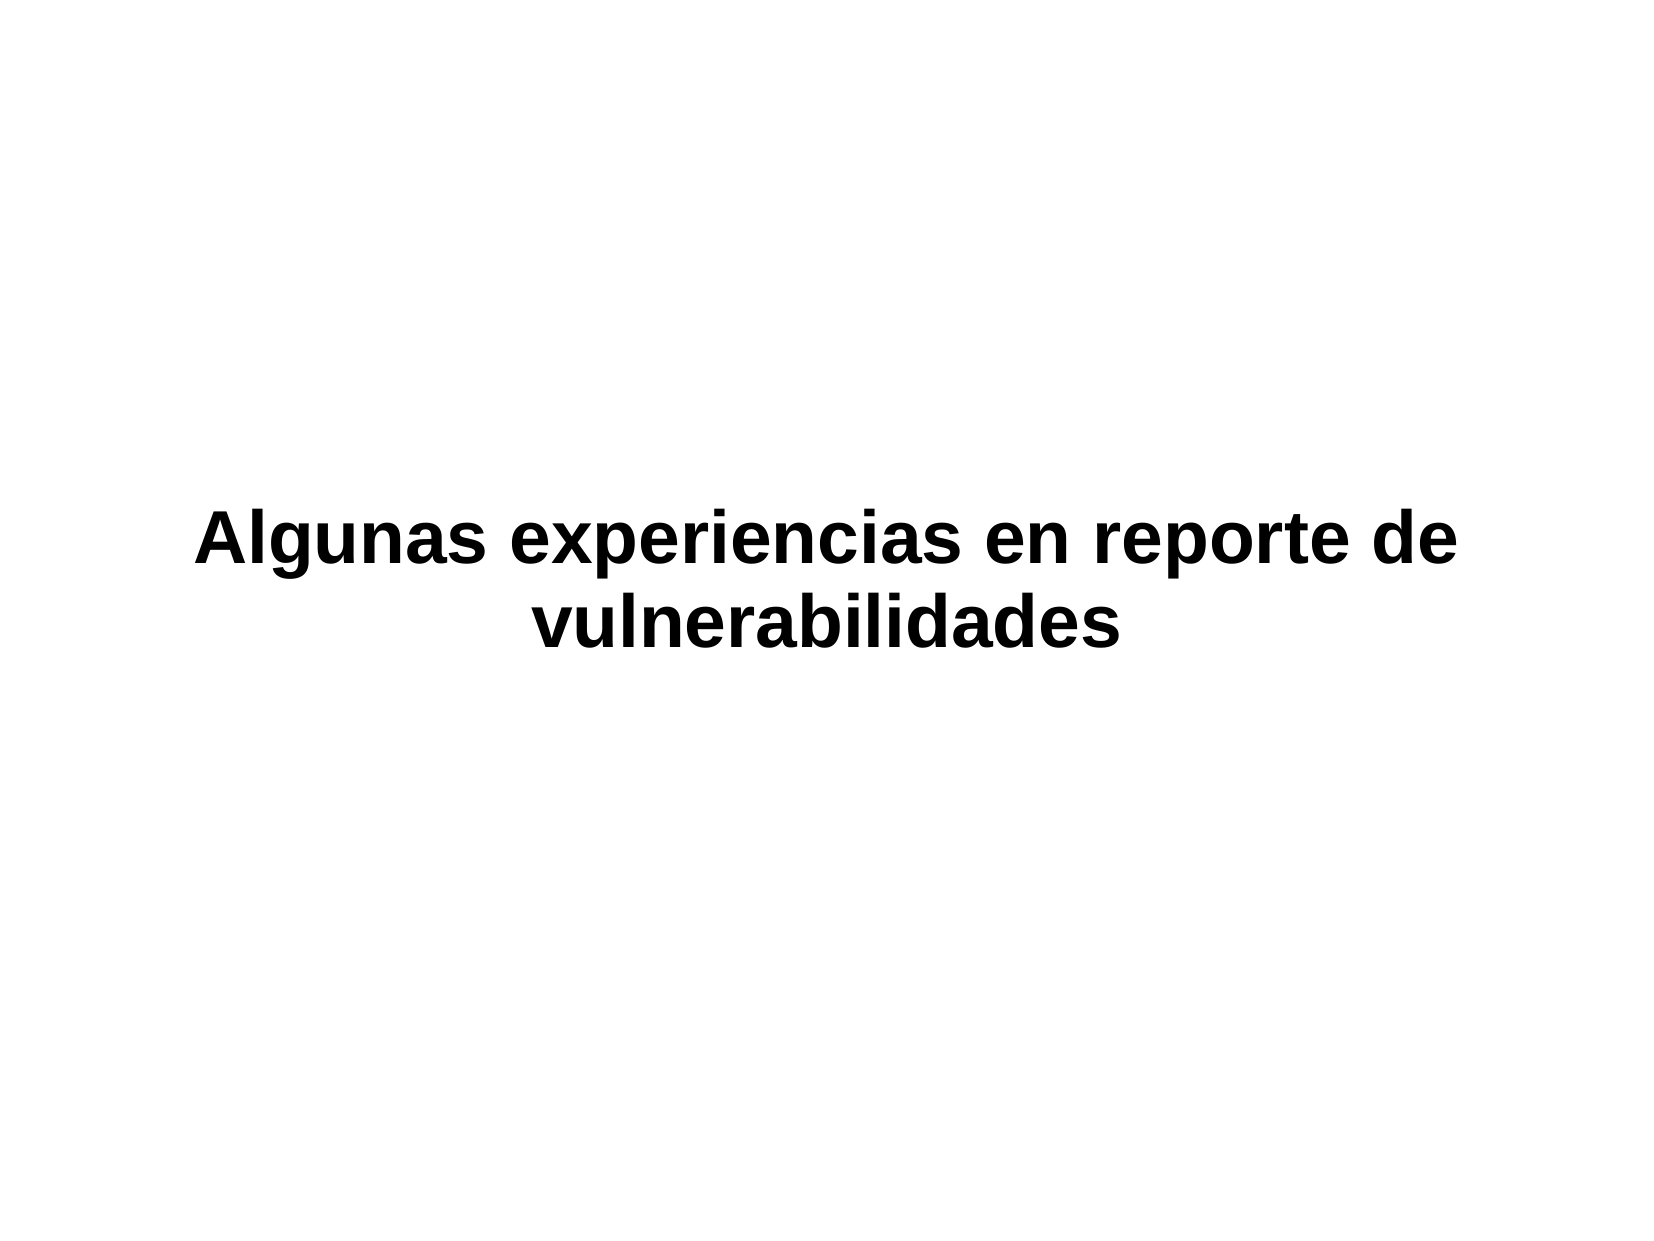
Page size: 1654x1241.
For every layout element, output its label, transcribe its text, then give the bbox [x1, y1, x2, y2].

subtitle Algunas experiencias en reporte de vulnerabilidades [82, 56, 1571, 1102]
